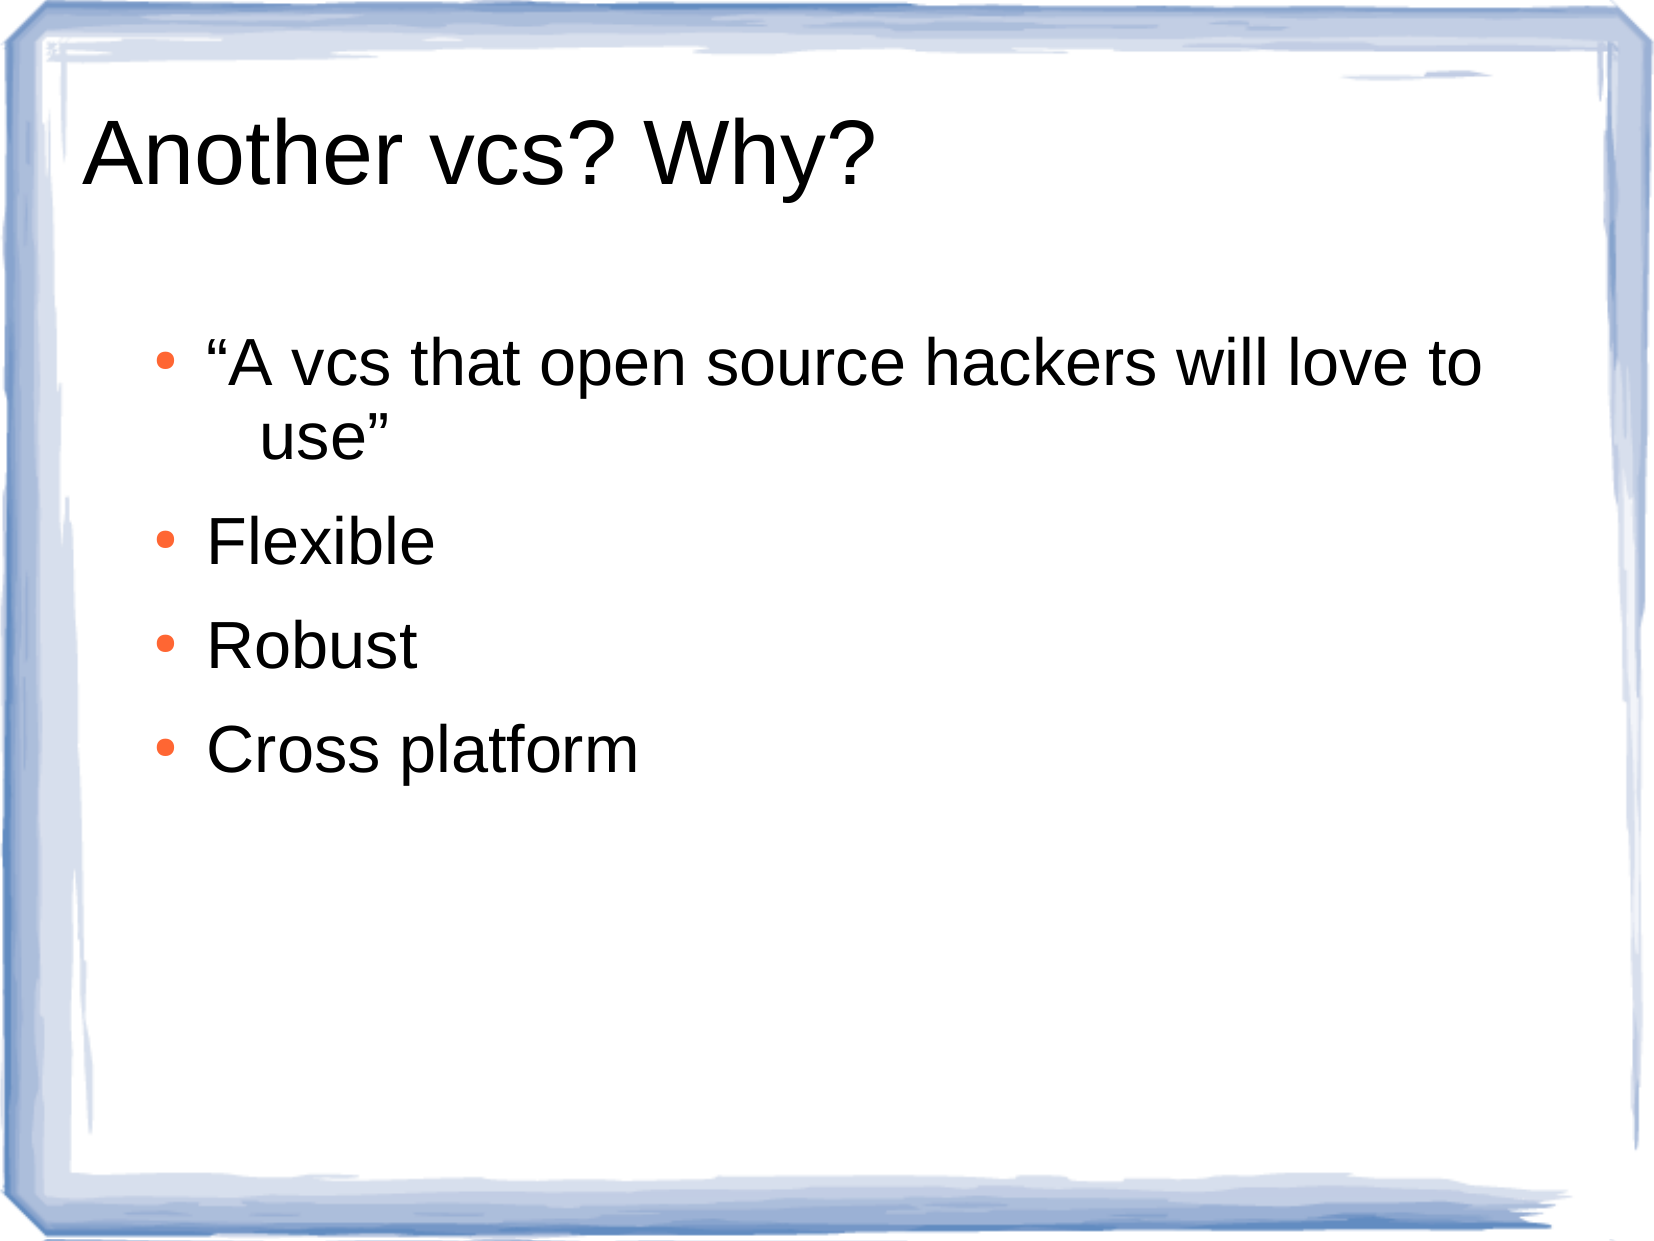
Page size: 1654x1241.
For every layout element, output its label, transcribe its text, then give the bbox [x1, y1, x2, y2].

picture [0, 0, 1654, 1241]
title Another vcs? Why? [82, 56, 1571, 250]
list “A vcs that open source hackers will love to use” Flexible Robust Cross platform [118, 324, 1571, 1129]
